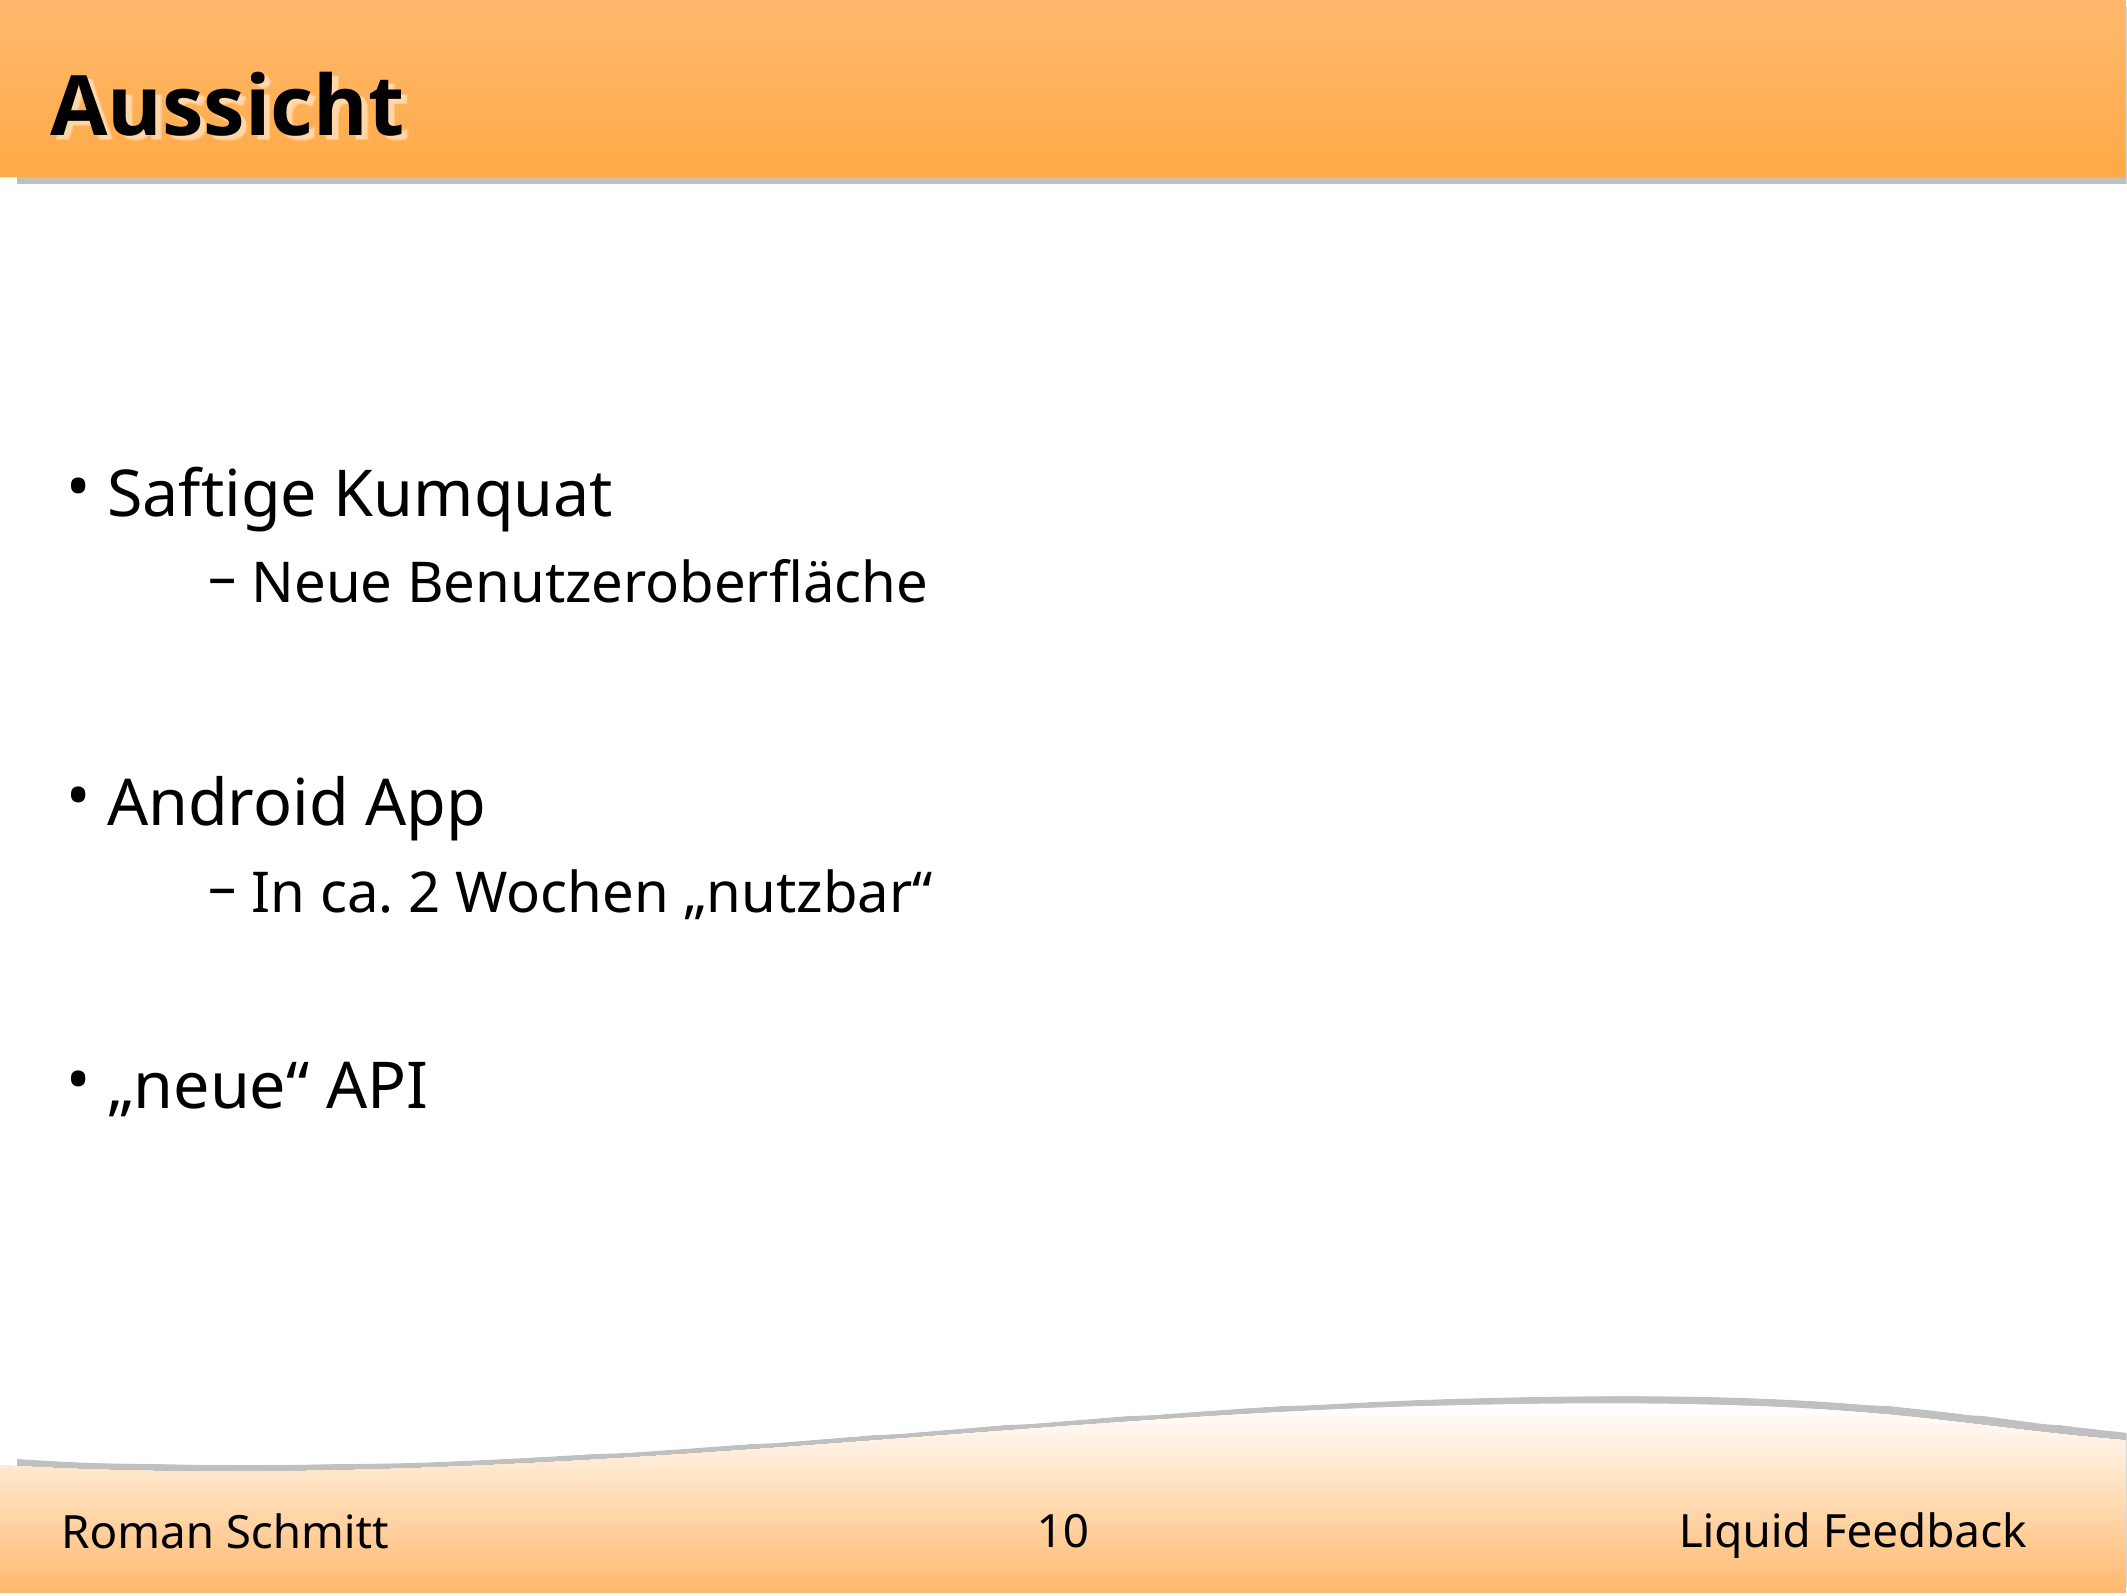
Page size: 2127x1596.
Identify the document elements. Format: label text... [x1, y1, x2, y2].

text_box <Nummer> [1018, 1505, 1108, 1559]
list Saftige Kumquat Neue Benutzeroberfläche Android App In ca. 2 Wochen „nutzbar“ „neue“ API [58, 215, 2067, 1394]
title Aussicht [50, 42, 2059, 136]
